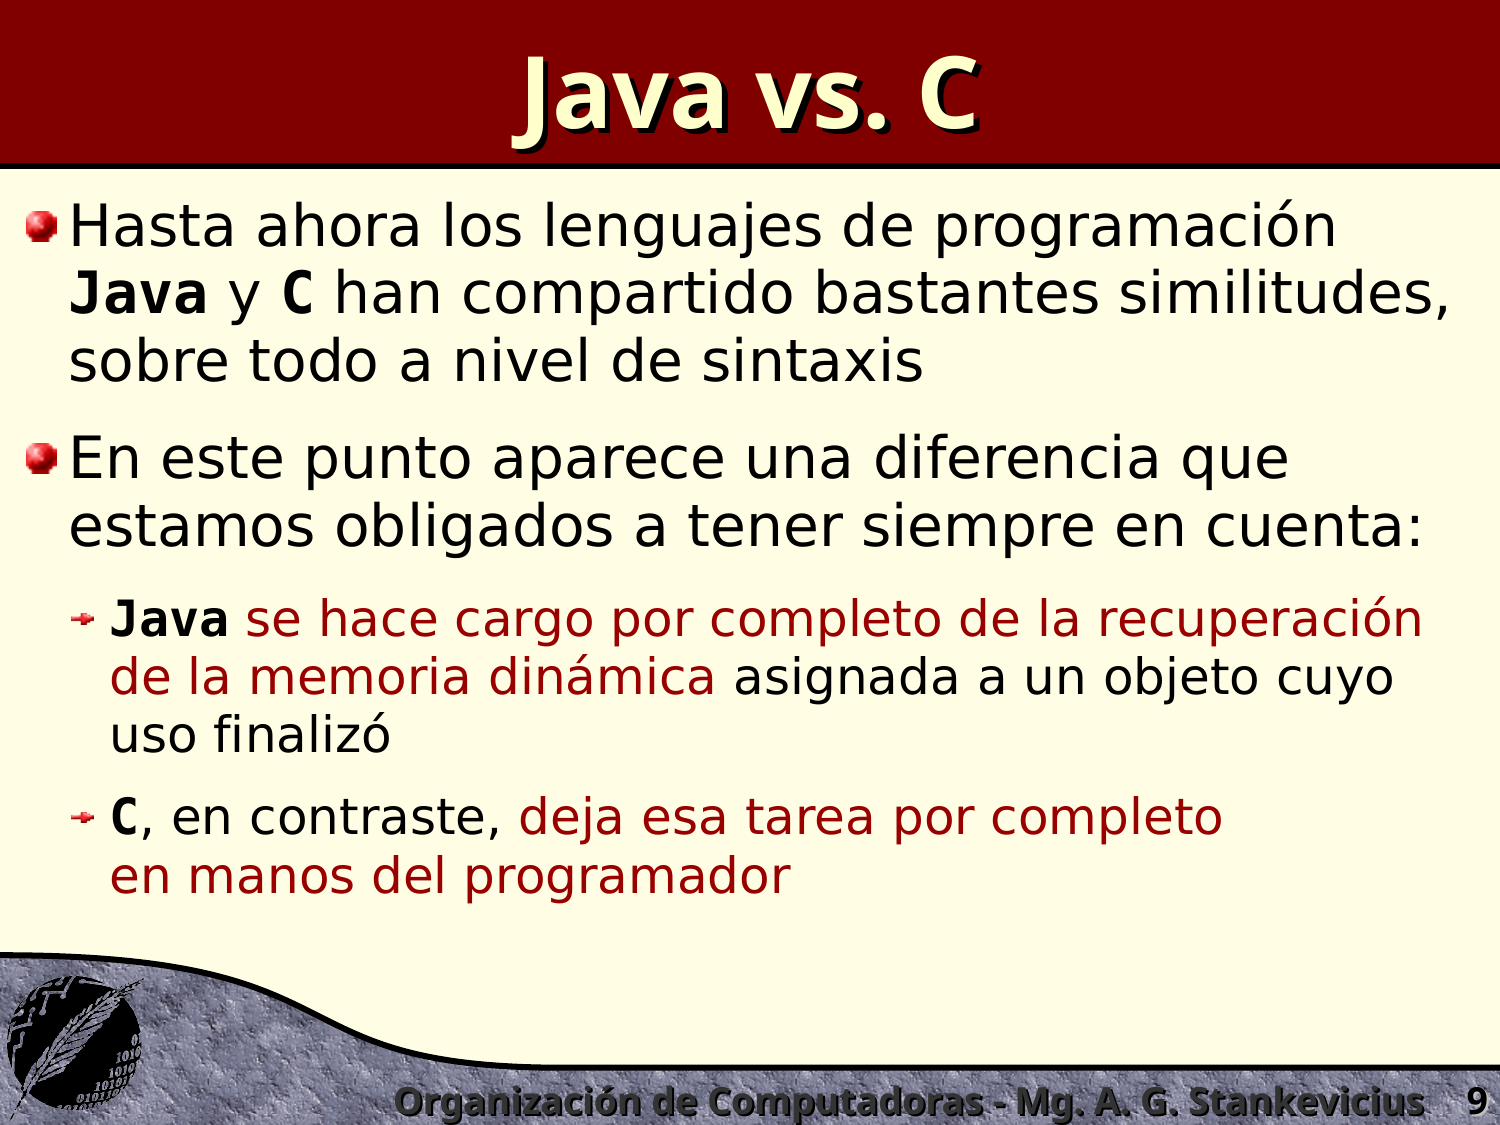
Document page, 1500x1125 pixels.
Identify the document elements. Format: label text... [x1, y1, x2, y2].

picture [802, 1100, 806, 1110]
picture [0, 959, 1500, 1125]
title Java vs. C [15, 5, 1485, 160]
picture [448, 1100, 455, 1110]
picture [1058, 1100, 1065, 1110]
list Hasta ahora los lenguajes de programación Java y C han compartido bastantes similitudes, sobre todo a nivel de sintaxis En este punto aparece una diferencia que estamos obligados a tener siempre en cuenta: Java se hace cargo por completo de la recuperación de la memoria dinámica asignada a un objeto cuyo uso finalizó C, en contraste, deja esa tarea por completo en manos del programador [11, 192, 1486, 935]
